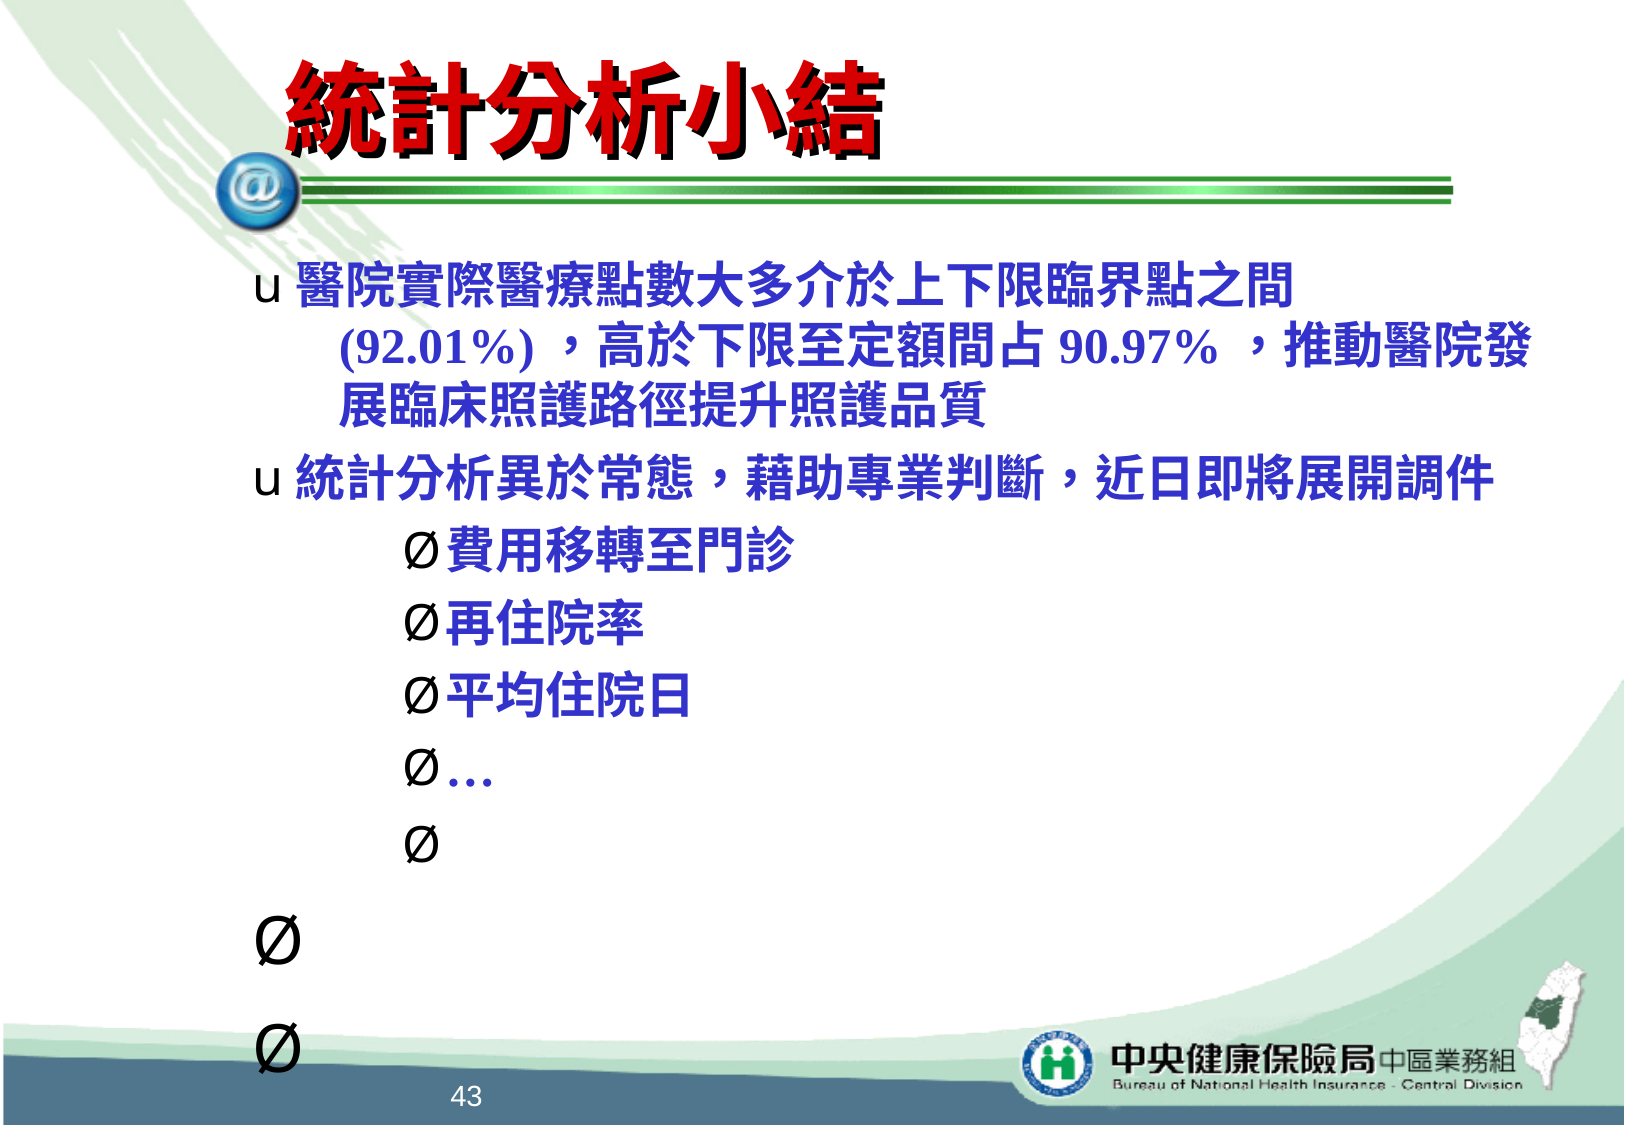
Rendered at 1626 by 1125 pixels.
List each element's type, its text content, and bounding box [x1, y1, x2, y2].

title 統計分析小結 [268, 11, 1625, 200]
text_box [435, 1079, 815, 1125]
text_box 醫院實際醫療點數大多介於上下限臨界點之間(92.01%)，高於下限至定額間占90.97%，推動醫院發展臨床照護路徑提升照護品質 統計分析異於常態，藉助專業判斷，近日即將展開調件 費用移轉至門診 再住院率 平均住院日 … [0, 246, 1575, 1079]
text_box [449, 35, 1313, 223]
